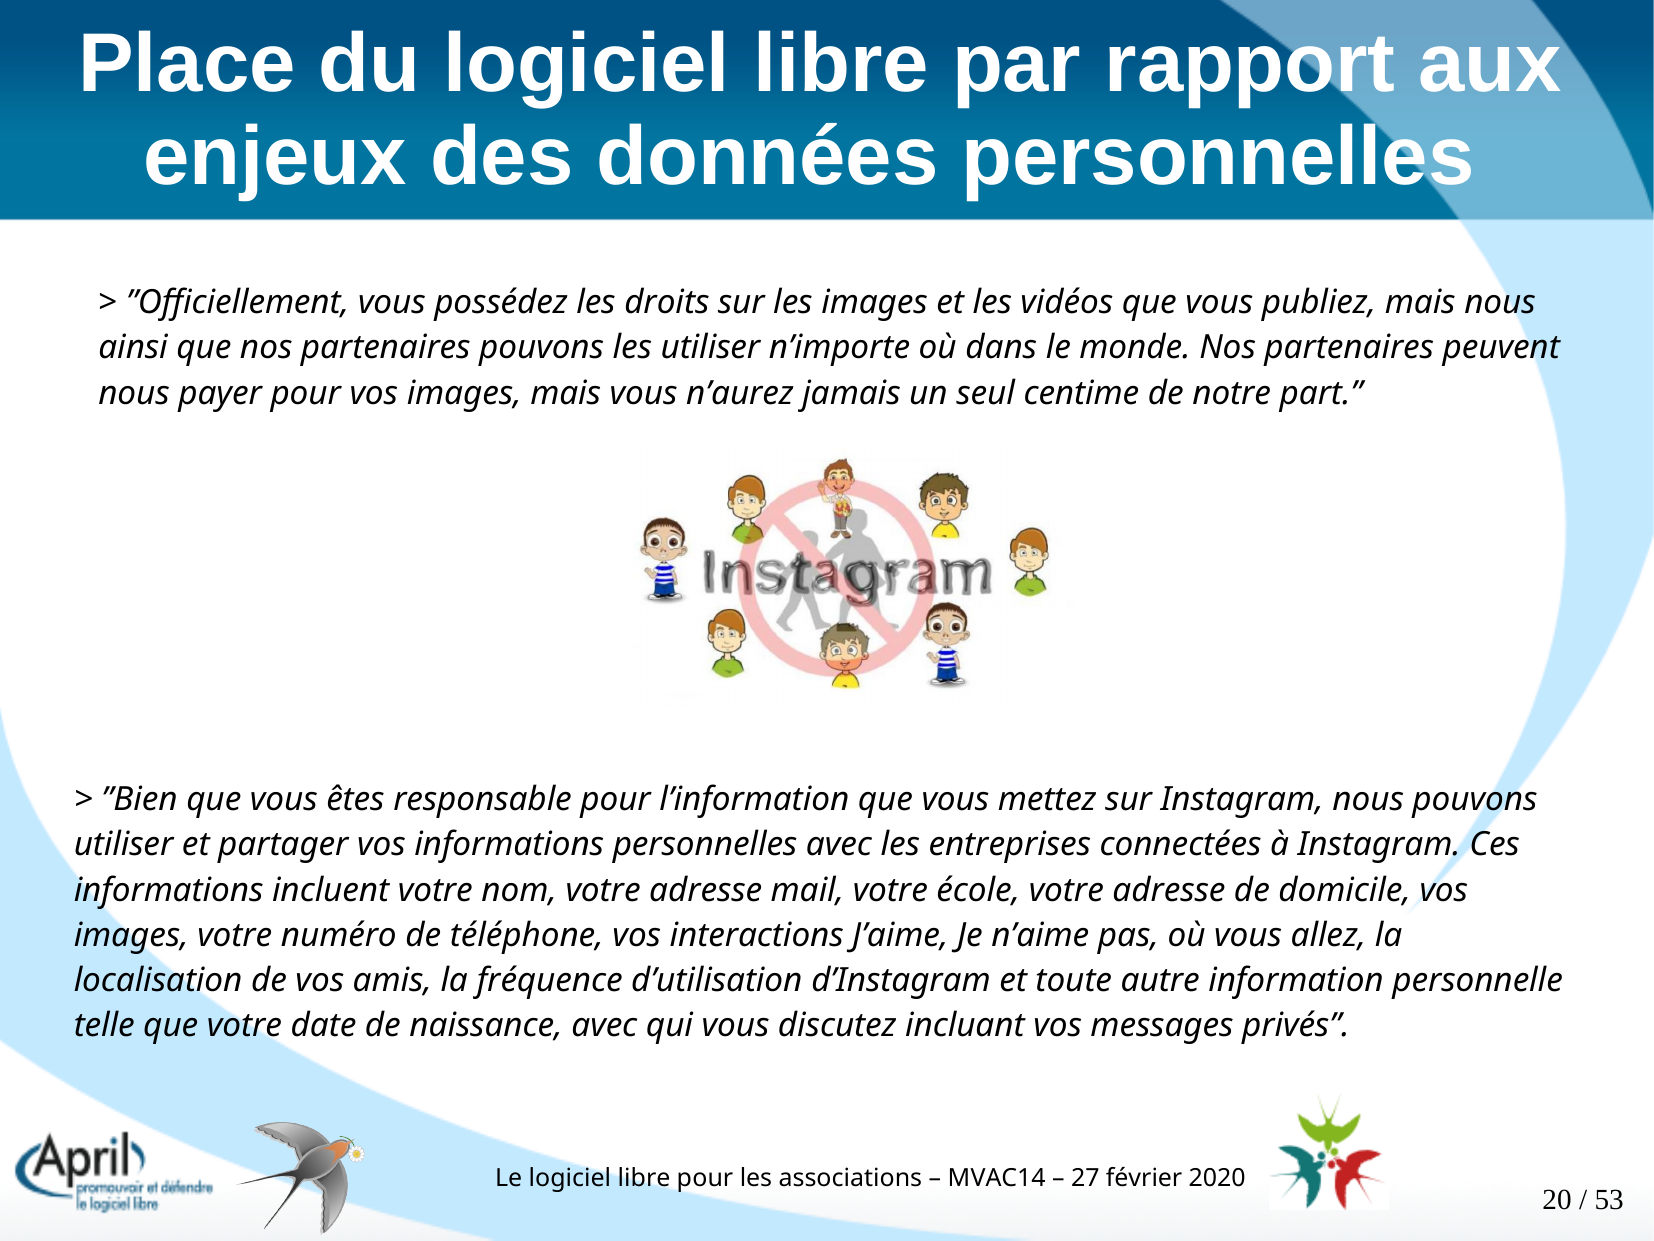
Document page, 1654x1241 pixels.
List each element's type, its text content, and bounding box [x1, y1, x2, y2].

title Place du logiciel libre par rapport aux enjeux des données personnelles [76, 5, 1565, 213]
picture [0, 0, 1654, 1241]
text_box > ”Officiellement, vous possédez les droits sur les images et les vidéos que vous publiez, mais nous ainsi que nos partenaires pouvons les utiliser n’importe où dans le monde. Nos partenaires peuvent nous payer pour vos images, mais vous n’aurez jamais un seul centime de notre part.” [83, 270, 1595, 542]
text_box > ”Bien que vous êtes responsable pour l’information que vous mettez sur Instagram, nous pouvons utiliser et partager vos informations personnelles avec les entreprises connectées à Instagram. Ces informations incluent votre nom, votre adresse mail, votre école, votre adresse de domicile, vos images, votre numéro de téléphone, vos interactions J’aime, Je n’aime pas, où vous allez, la localisation de vos amis, la fréquence d’utilisation d’Instagram et toute autre information personnelle telle que votre date de naissance, avec qui vous discutez incluant vos messages privés”. [59, 767, 1595, 1119]
